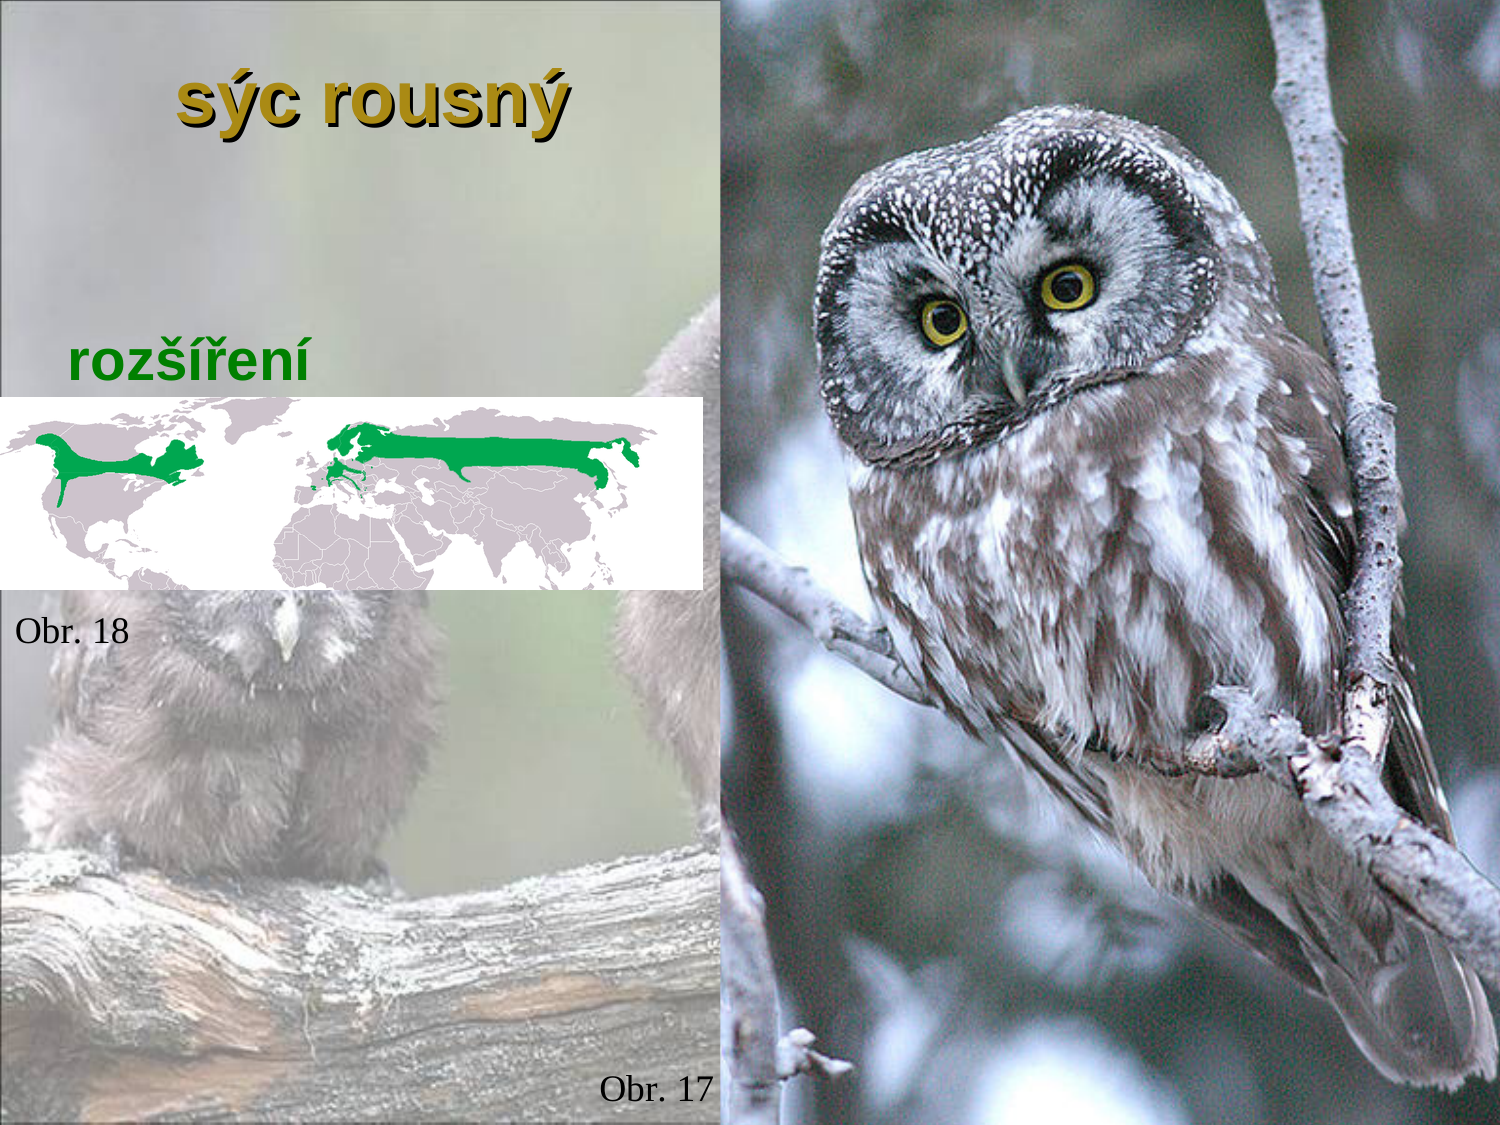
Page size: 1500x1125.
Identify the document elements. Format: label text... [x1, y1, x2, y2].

title sýc rousný [159, 0, 720, 188]
picture [0, 0, 1500, 1125]
text_box rozšíření [53, 314, 467, 400]
text_box Obr. 18 [0, 597, 160, 659]
text_box Obr. 17 [584, 1056, 739, 1118]
